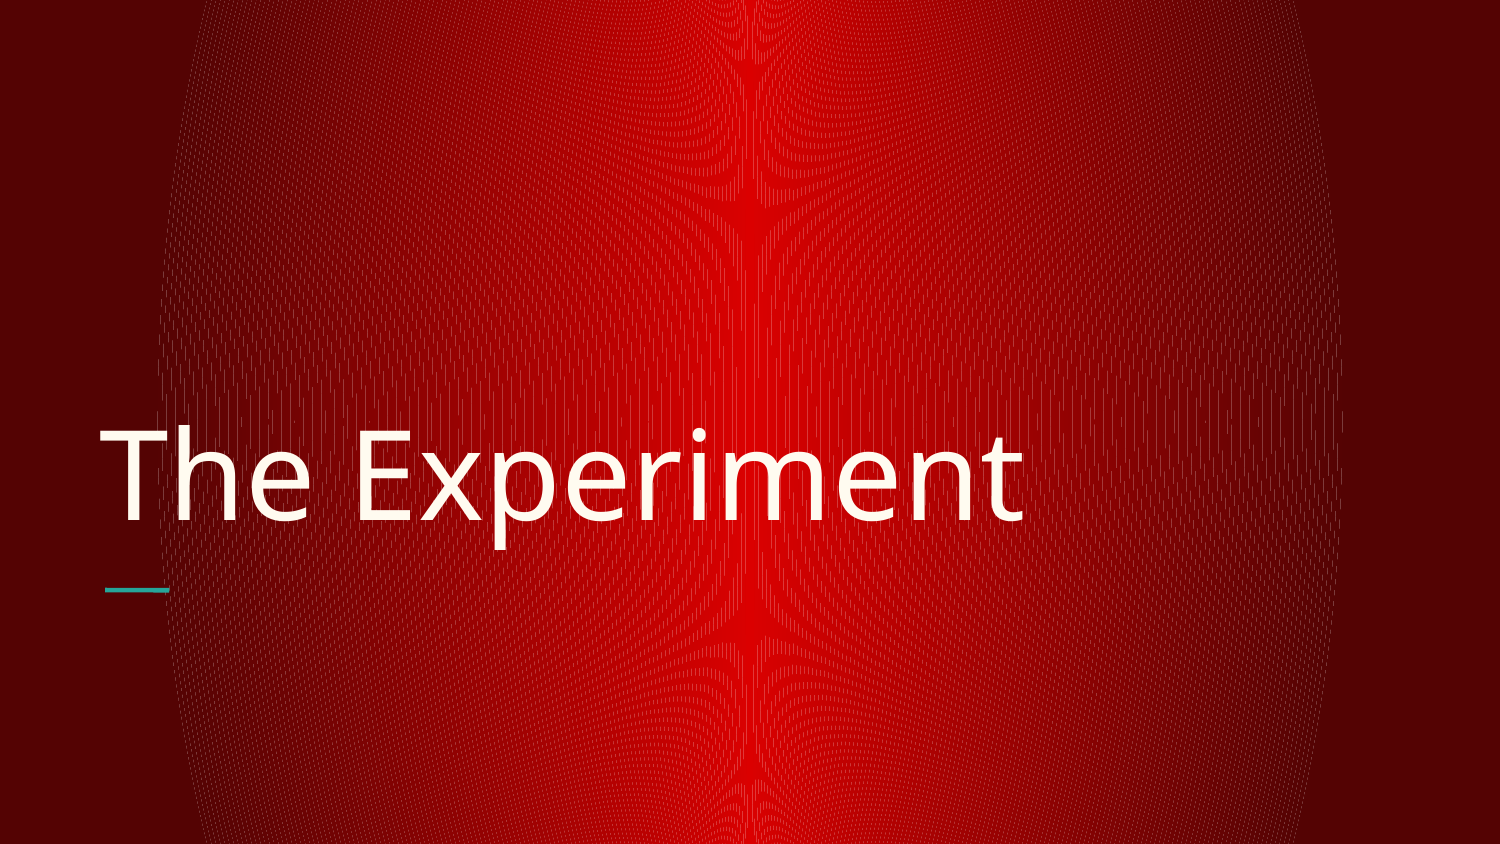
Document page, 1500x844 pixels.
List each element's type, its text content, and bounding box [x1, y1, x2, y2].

title The Experiment [84, 310, 1416, 561]
